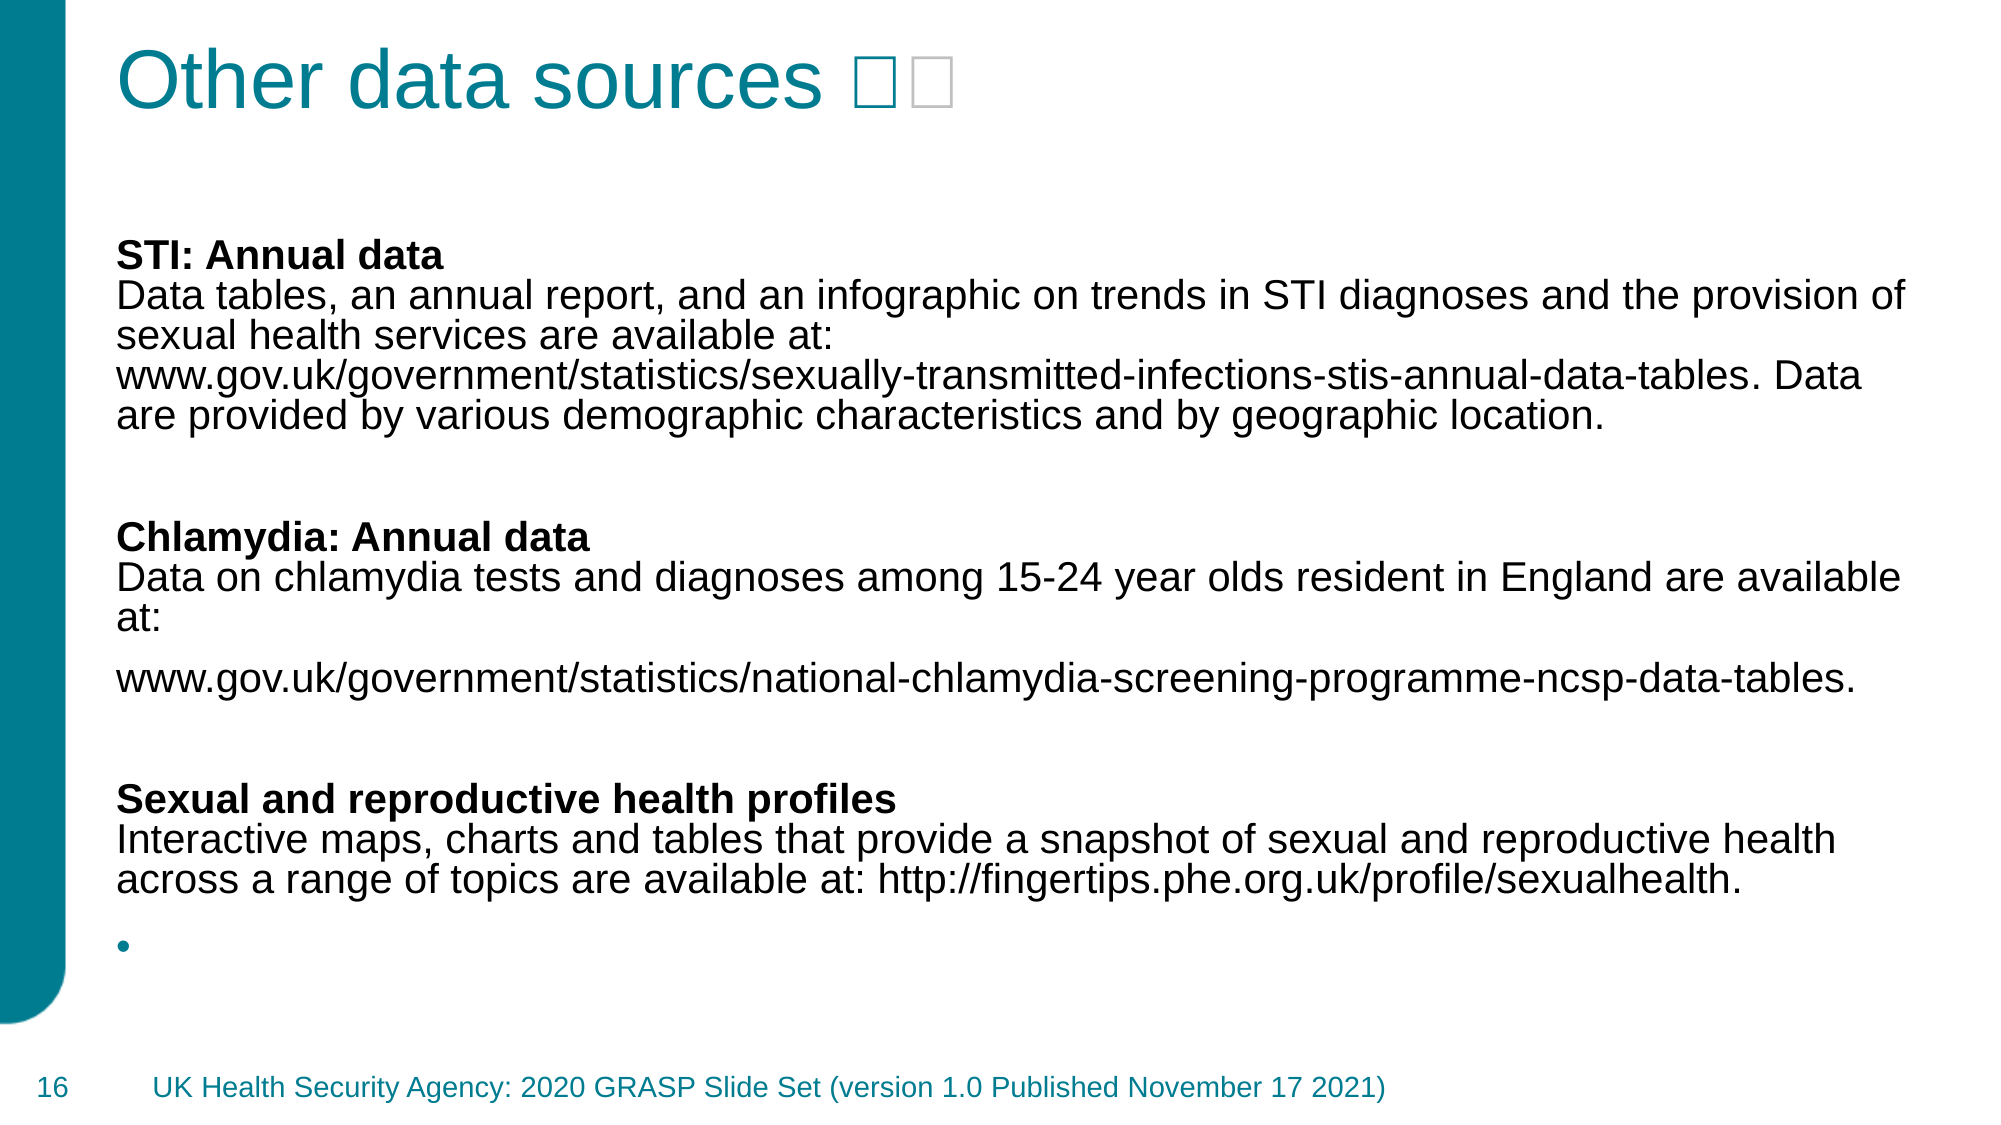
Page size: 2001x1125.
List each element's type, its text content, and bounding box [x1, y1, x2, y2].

title Other data sources  [101, 29, 1926, 189]
text_box UK Health Security Agency: 2020 GRASP Slide Set (version 1.0 Published November 17 2021) [137, 1056, 1780, 1116]
text_box [21, 1056, 120, 1117]
list STI: Annual data Data tables, an annual report, and an infographic on trends in STI diagnoses and the provision of sexual health services are available at: www.gov.uk/government/statistics/sexually-transmitted-infections-stis-annual-data-tables. Data are provided by various demographic characteristics and by geographic location. Chlamydia: Annual data Data on chlamydia tests and diagnoses among 15-24 year olds resident in England are available at: www.gov.uk/government/statistics/national-chlamydia-screening-programme-ncsp-data-tables. Sexual and reproductive health profiles Interactive maps, charts and tables that provide a snapshot of sexual and reproductive health across a range of topics are available at: http://fingertips.phe.org.uk/profile/sexualhealth. [101, 229, 1926, 1005]
